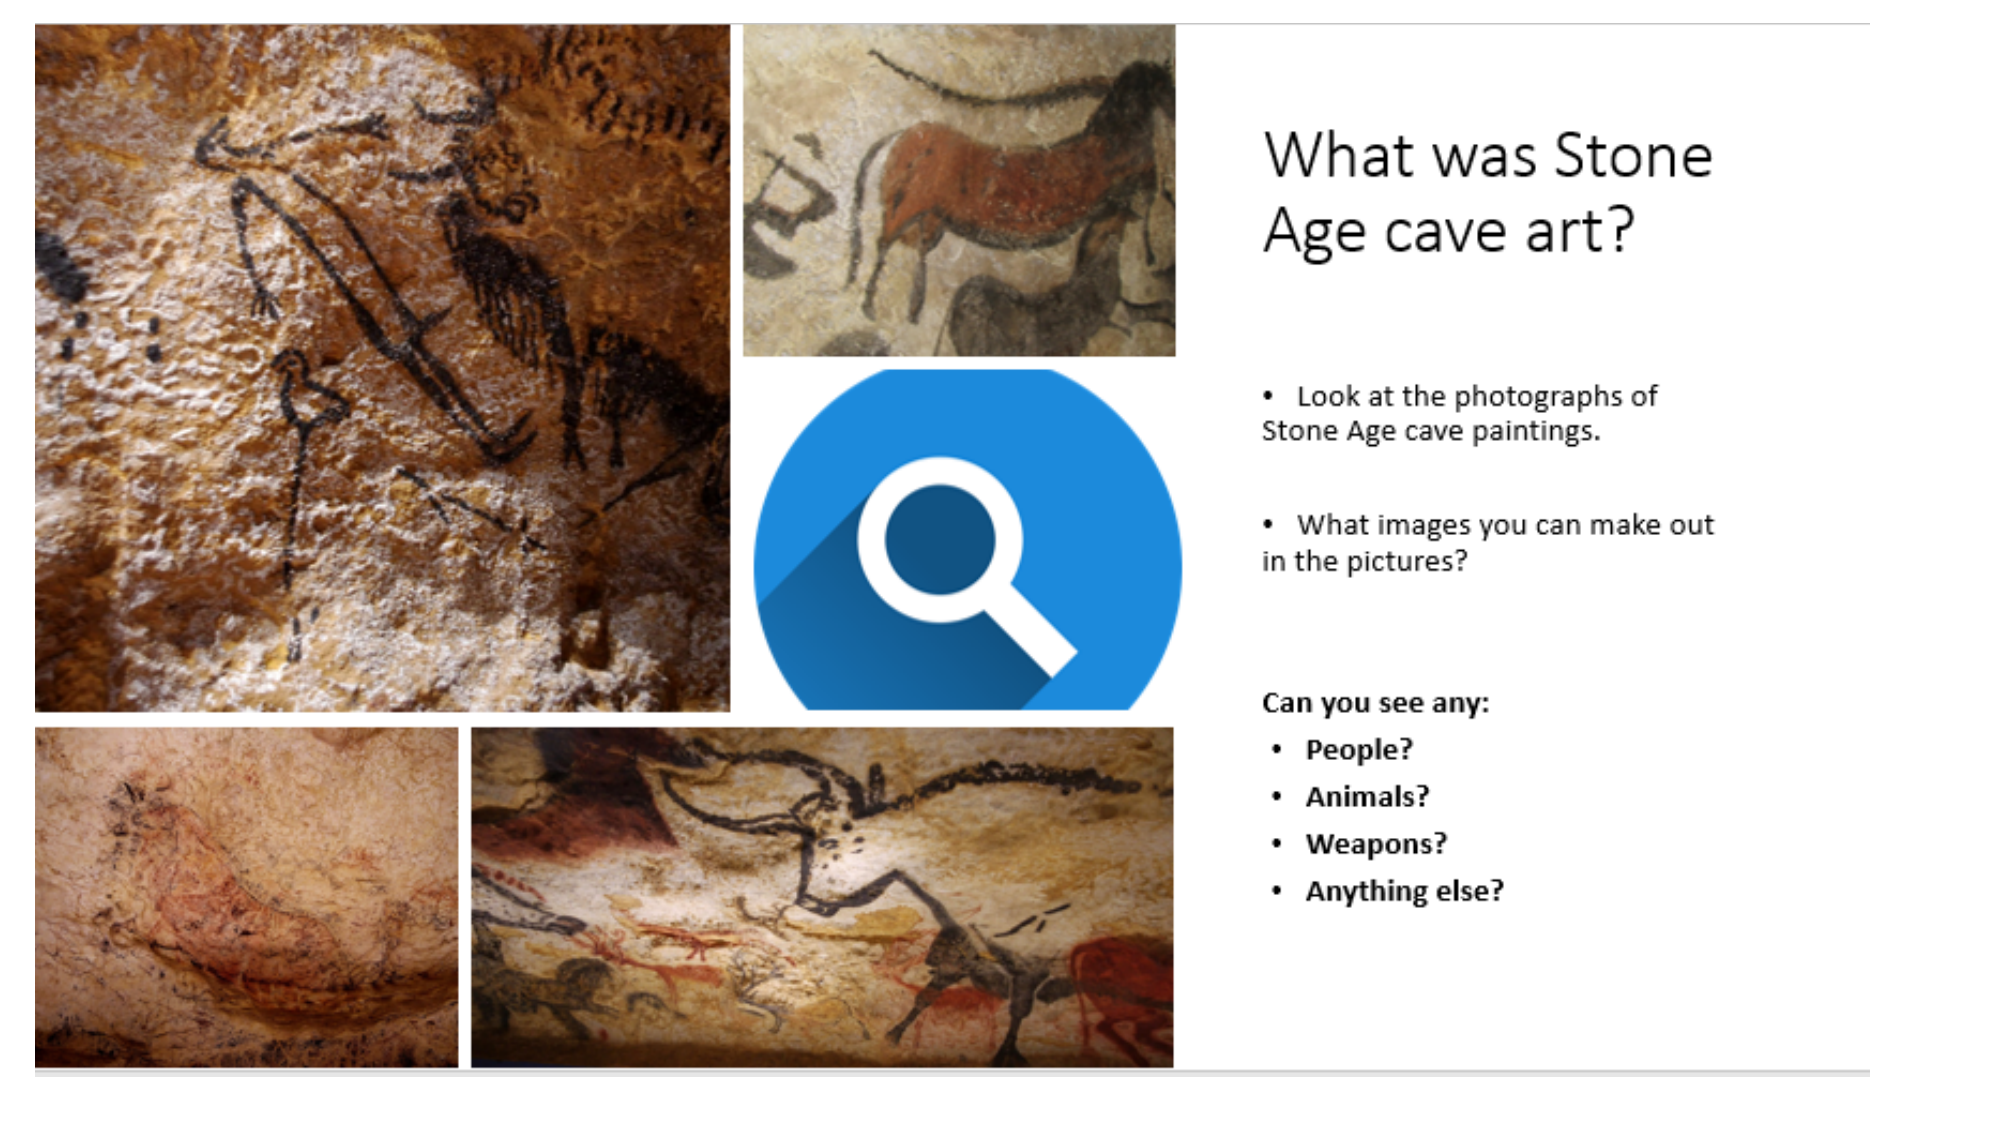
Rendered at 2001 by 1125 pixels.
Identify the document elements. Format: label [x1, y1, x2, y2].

picture [35, 23, 1870, 1077]
